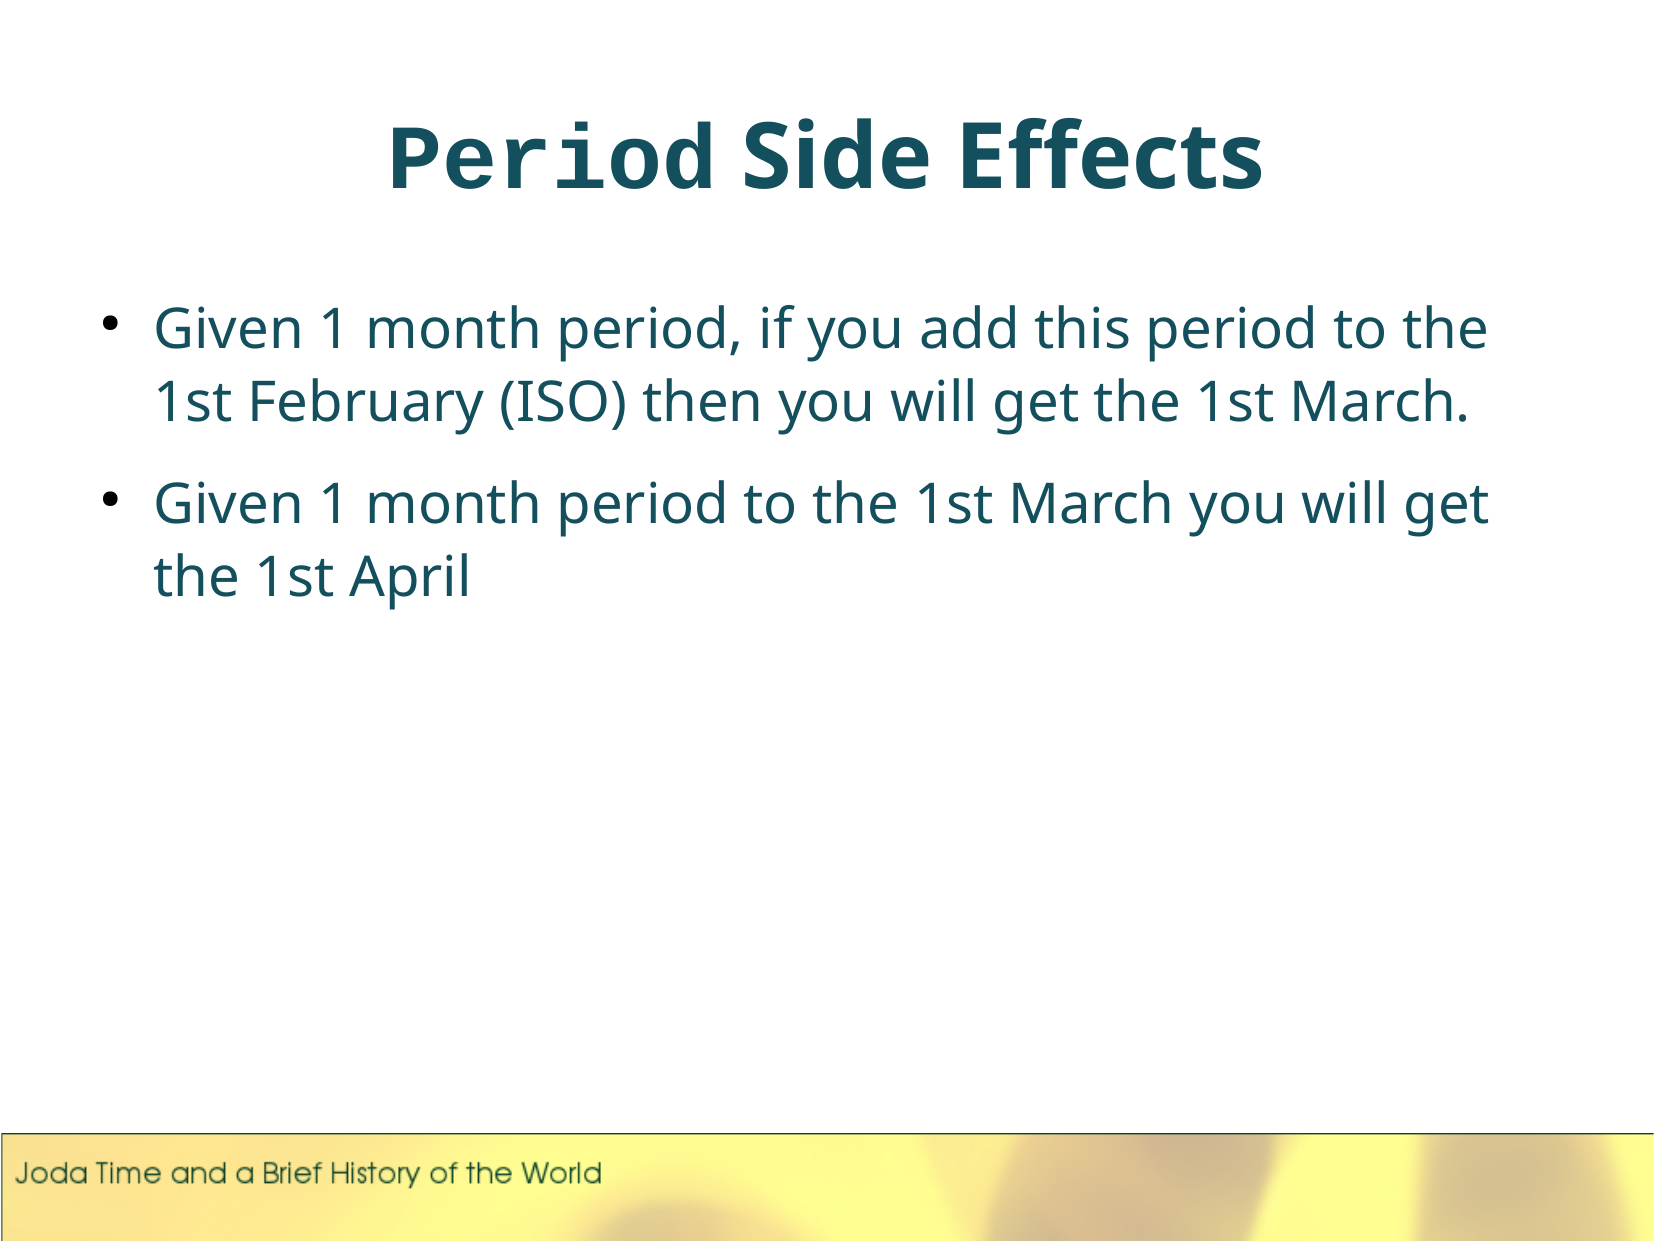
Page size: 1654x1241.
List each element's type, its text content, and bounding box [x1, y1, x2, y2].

title Period Side Effects [82, 49, 1571, 257]
picture [1, 1133, 1654, 1241]
list Given 1 month period, if you add this period to the 1st February (ISO) then you will get the 1st March. Given 1 month period to the 1st March you will get the 1st April [82, 290, 1571, 1109]
